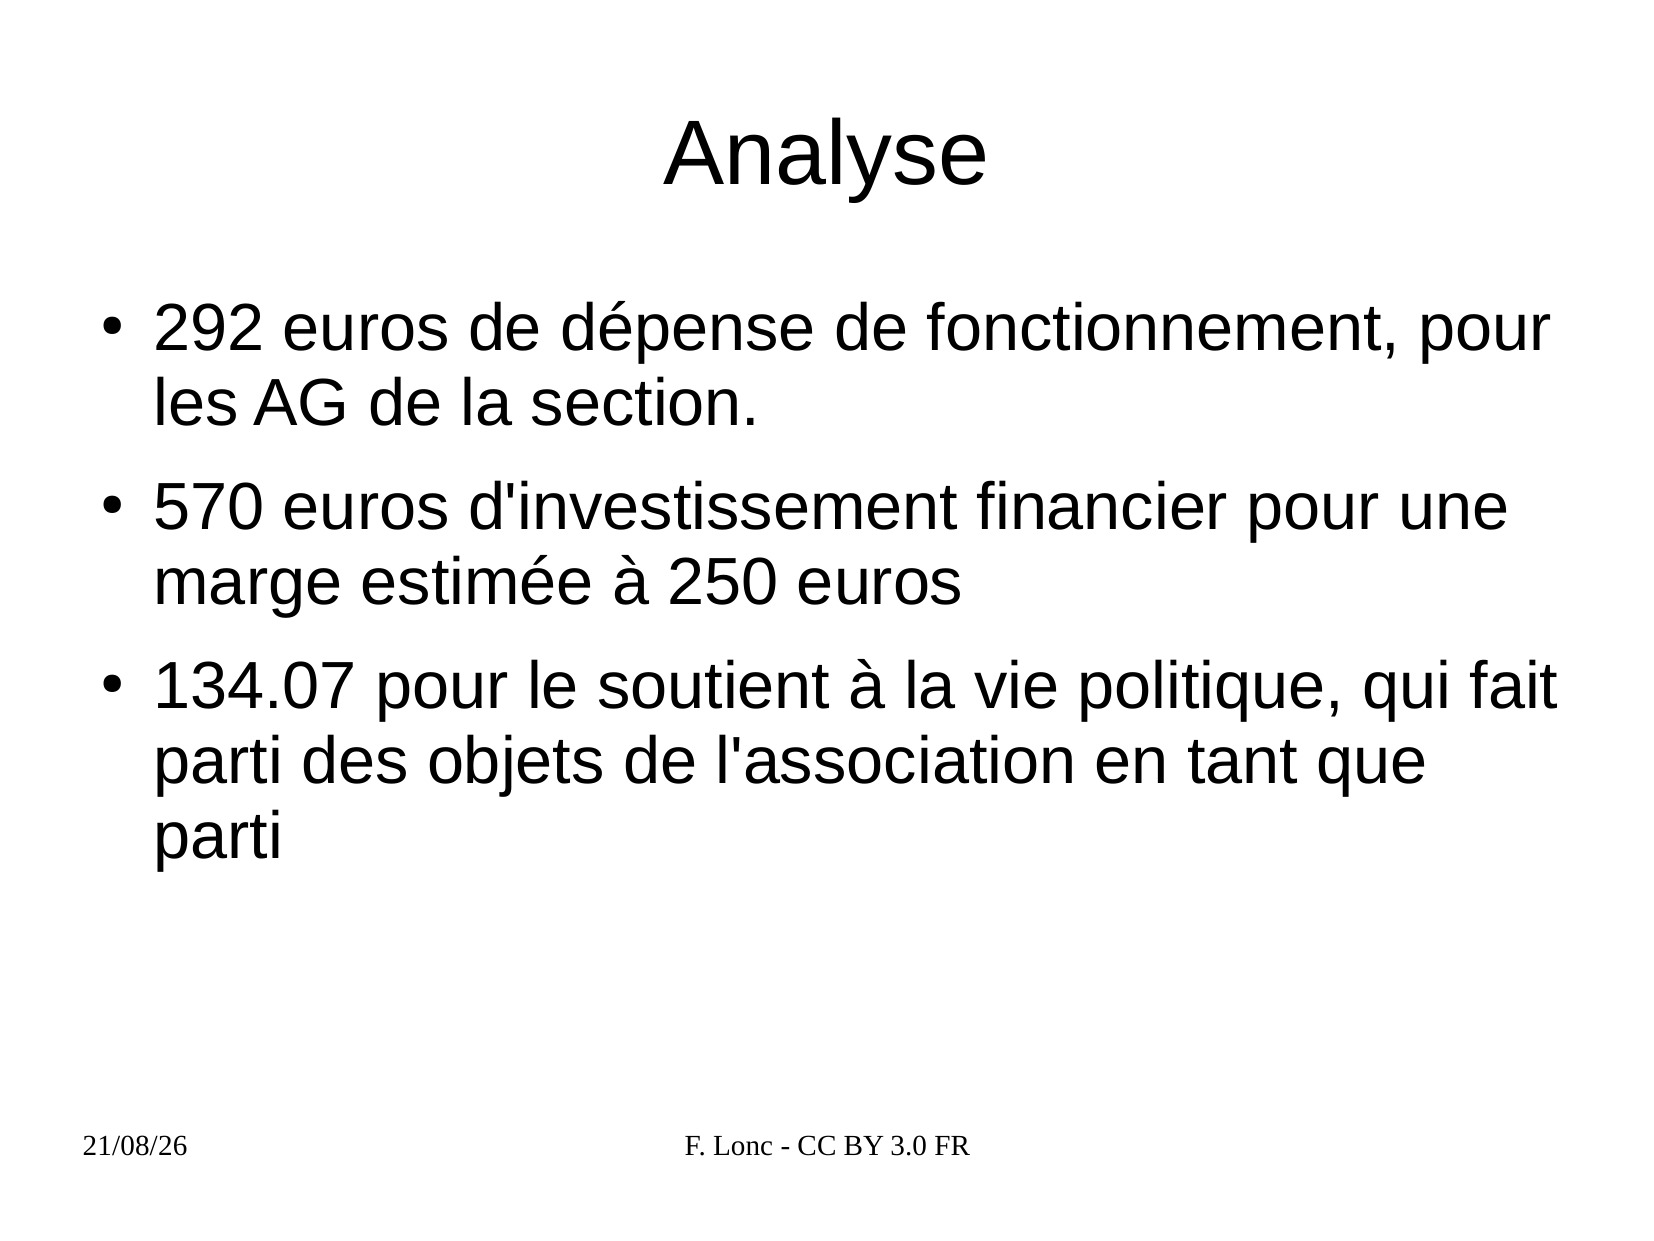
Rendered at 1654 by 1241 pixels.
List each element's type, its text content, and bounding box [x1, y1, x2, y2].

title Analyse [82, 49, 1571, 257]
list 292 euros de dépense de fonctionnement, pour les AG de la section. 570 euros d'investissement financier pour une marge estimée à 250 euros 134.07 pour le soutient à la vie politique, qui fait parti des objets de l'association en tant que parti [82, 290, 1571, 1109]
